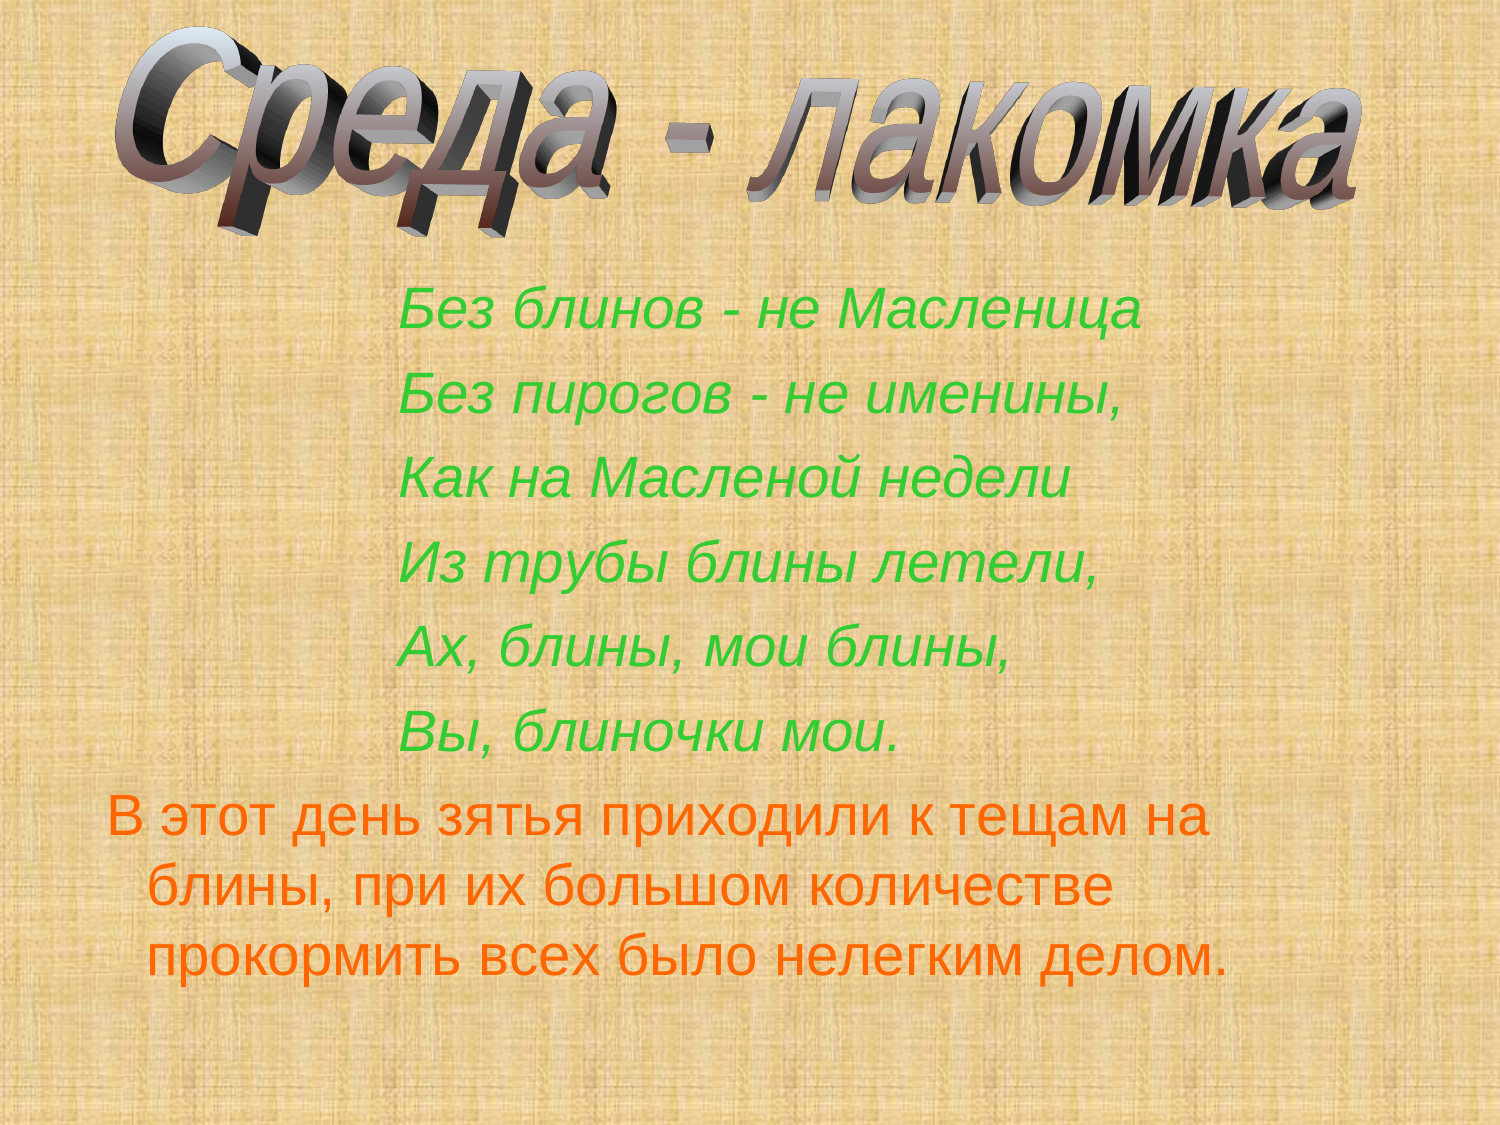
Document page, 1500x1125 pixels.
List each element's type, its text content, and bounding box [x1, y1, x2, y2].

list Без блинов - не Масленица Без пирогов - не именины, Как на Масленой недели Из трубы блины летели, Ах, блины, мои блины, Вы, блиночки мои. В этот день зятья приходили к тещам на блины, при их большом количестве прокормить всех было нелегким делом. [75, 262, 1426, 1006]
picture [0, 0, 1500, 1125]
